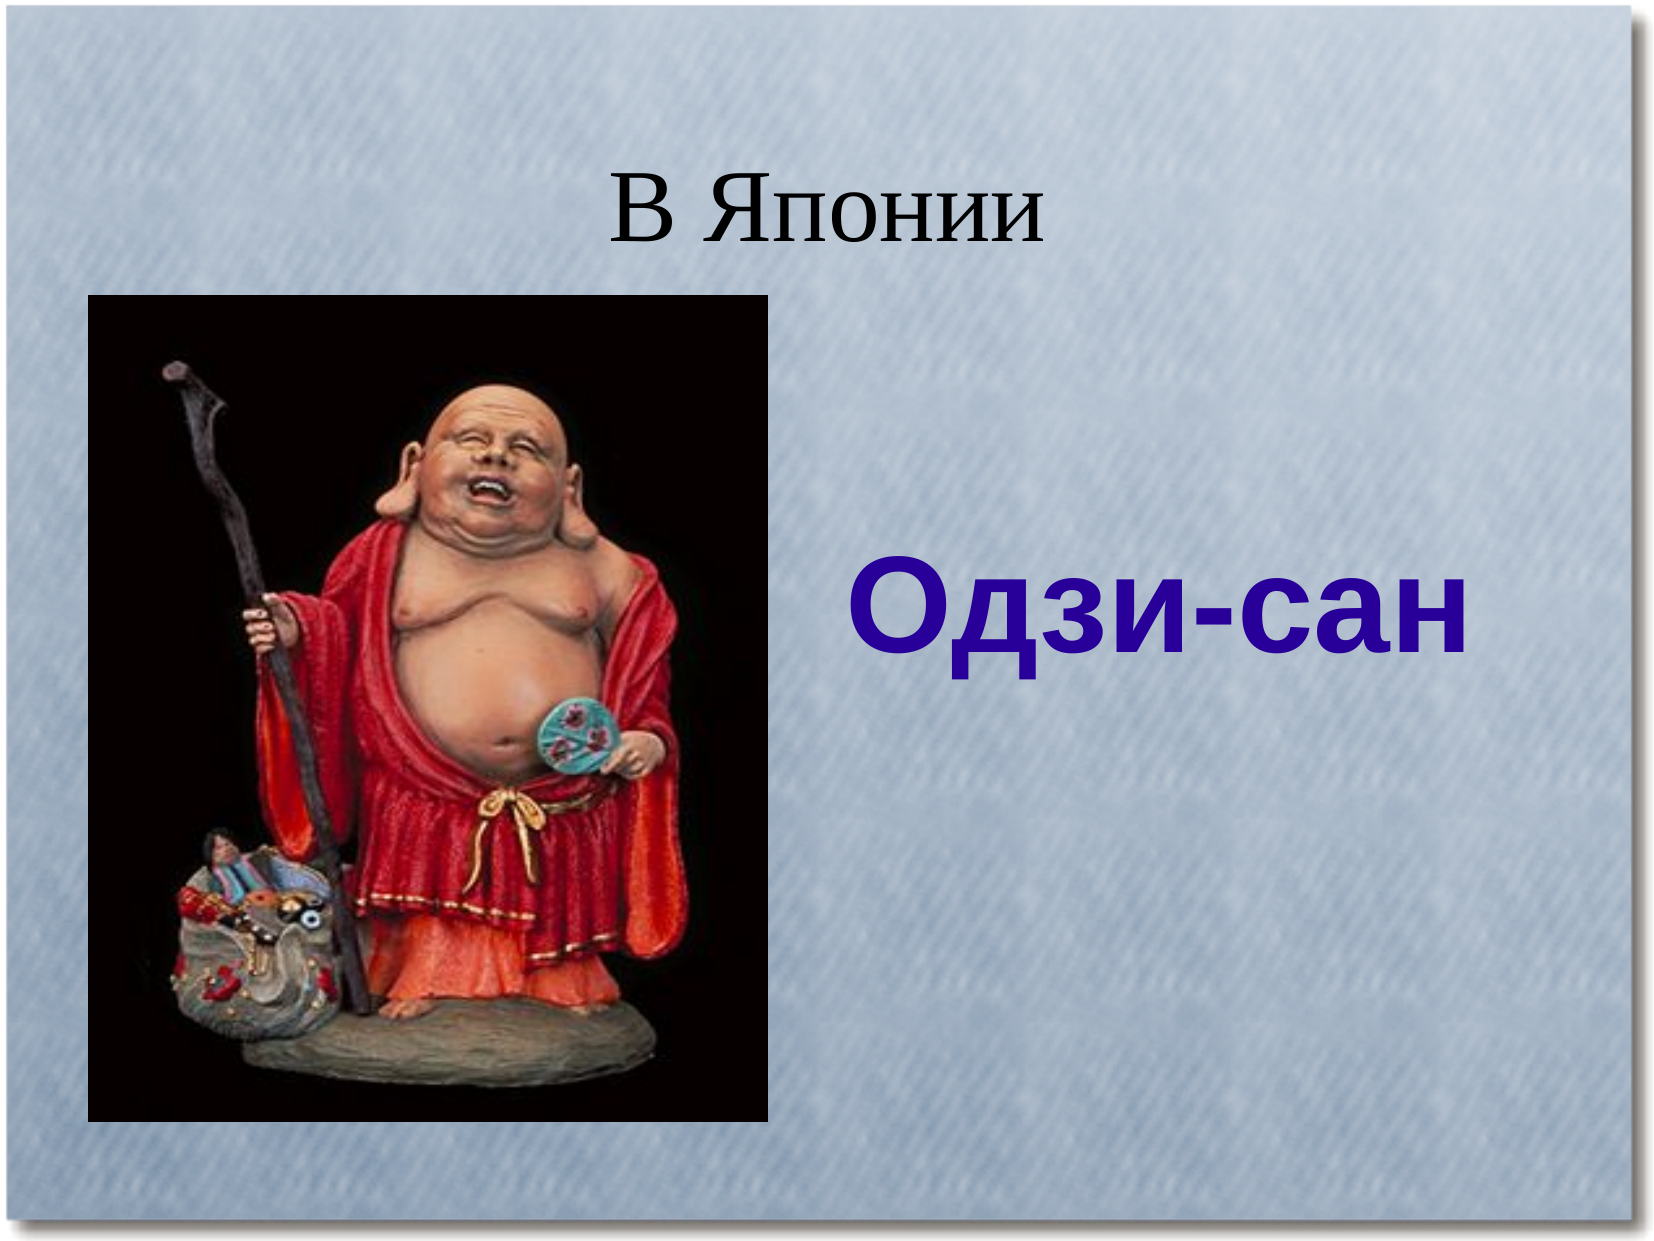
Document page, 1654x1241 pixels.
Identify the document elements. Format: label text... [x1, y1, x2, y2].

title В Японии [121, 102, 1534, 310]
list Одзи-сан [845, 344, 1535, 1127]
picture [0, 0, 1654, 1241]
